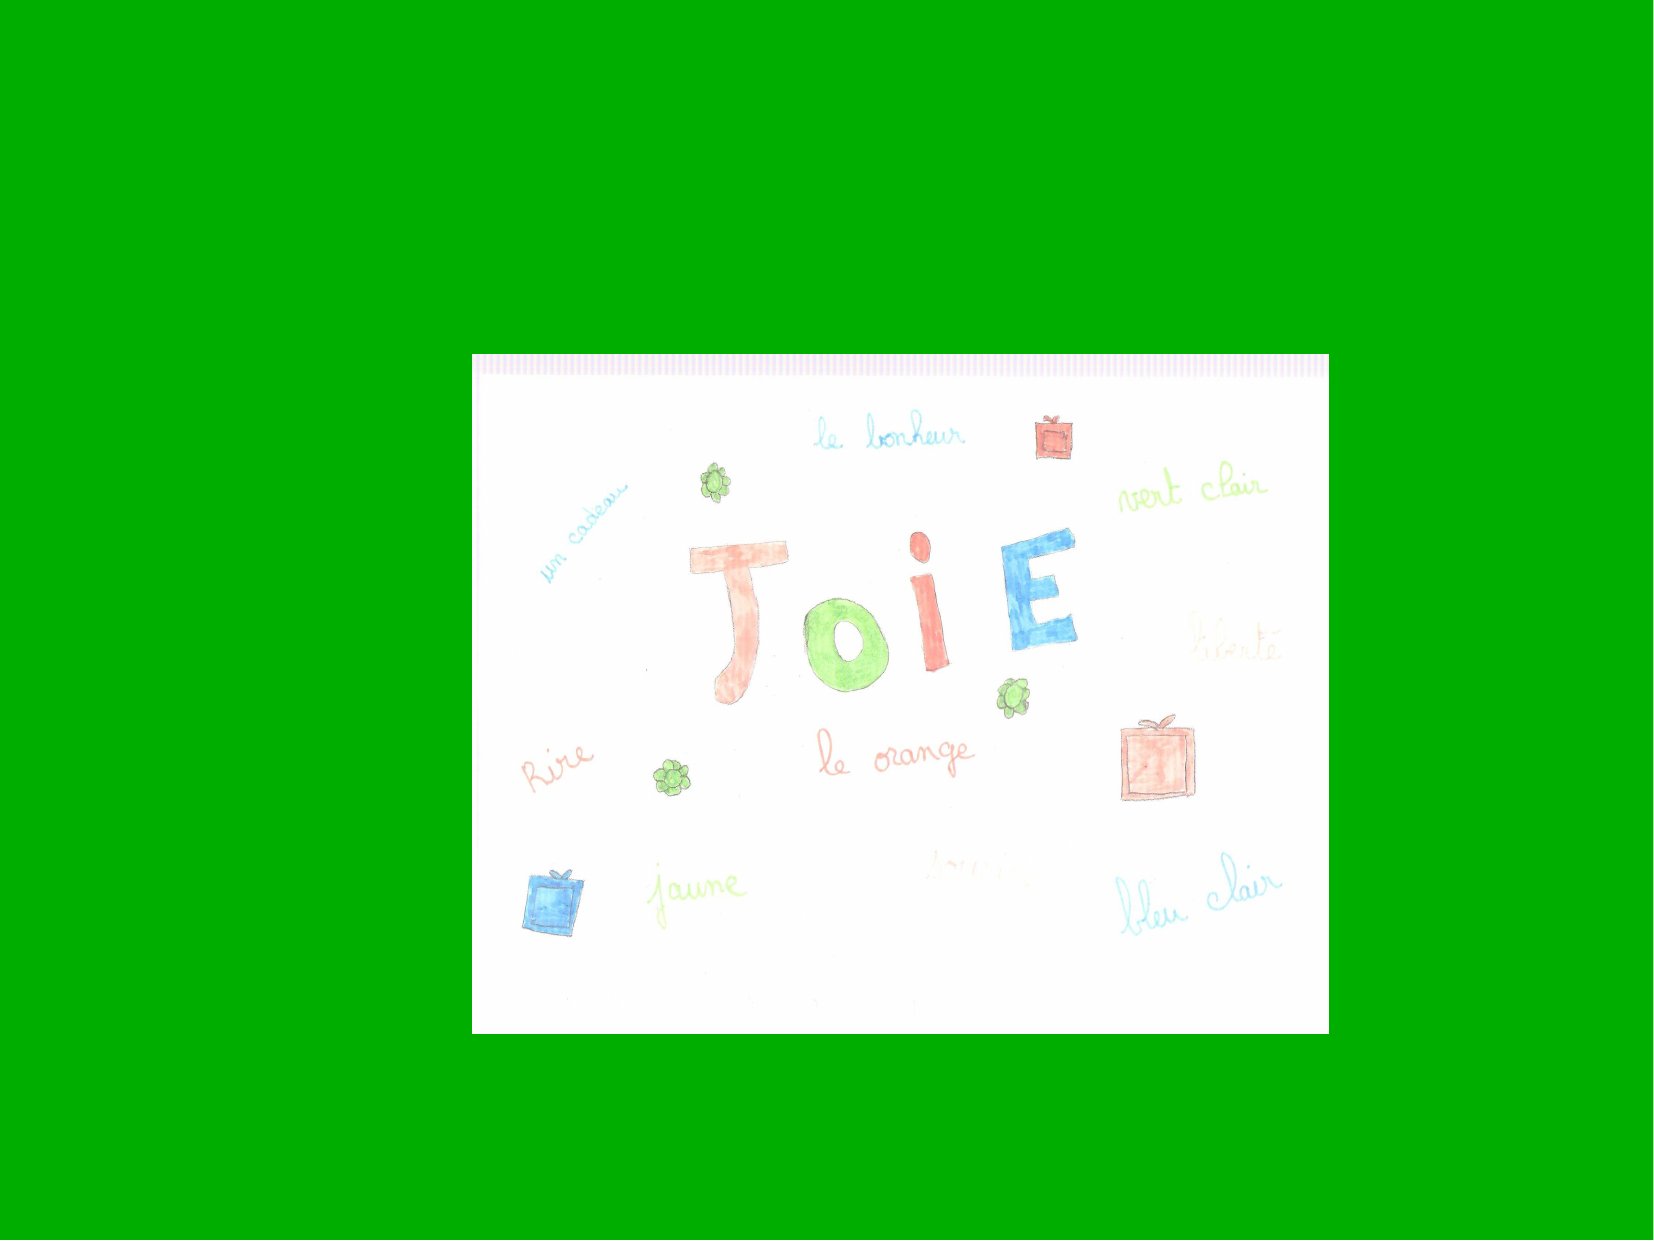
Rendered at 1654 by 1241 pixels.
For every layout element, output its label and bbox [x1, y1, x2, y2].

picture [472, 354, 1329, 1034]
